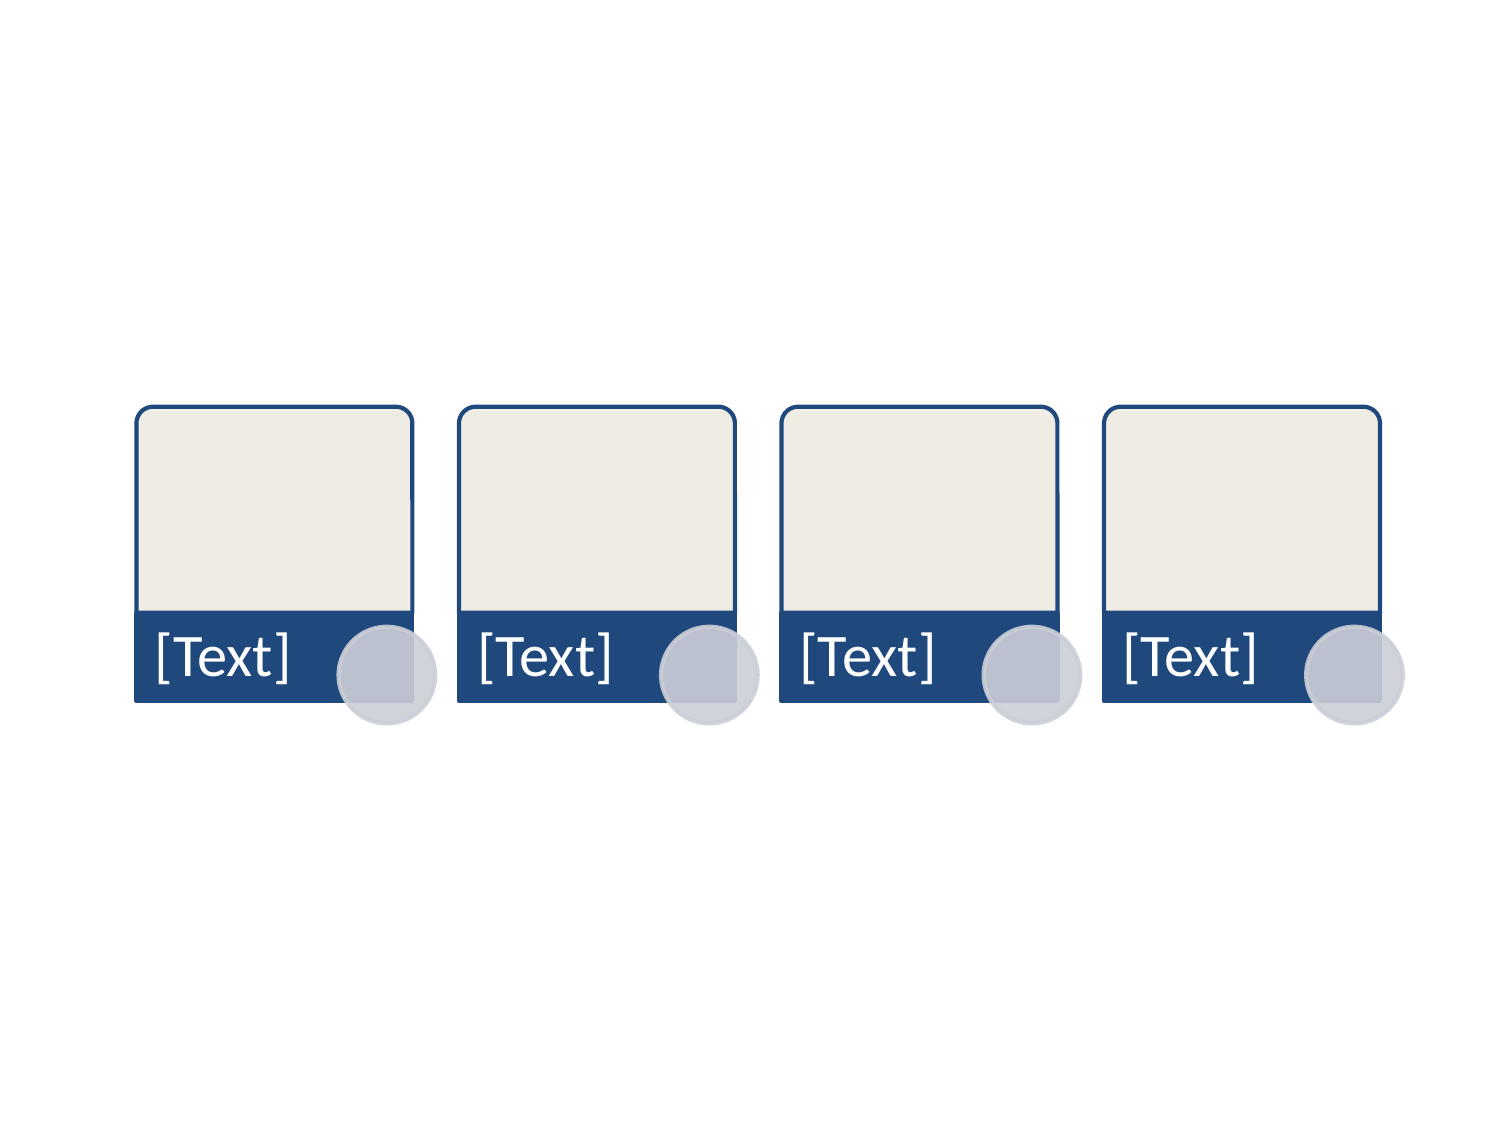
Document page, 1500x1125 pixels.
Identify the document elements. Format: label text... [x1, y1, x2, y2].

text_box [459, 406, 735, 612]
text_box [Text] [459, 612, 735, 702]
text_box [1104, 406, 1380, 612]
text_box [661, 626, 758, 724]
text_box [983, 626, 1081, 724]
text_box [Text] [1104, 612, 1381, 702]
text_box [781, 406, 1058, 612]
text_box [Text] [136, 612, 413, 702]
text_box [338, 626, 436, 724]
text_box [Text] [781, 612, 1058, 702]
text_box [1306, 626, 1403, 724]
text_box [136, 406, 413, 612]
